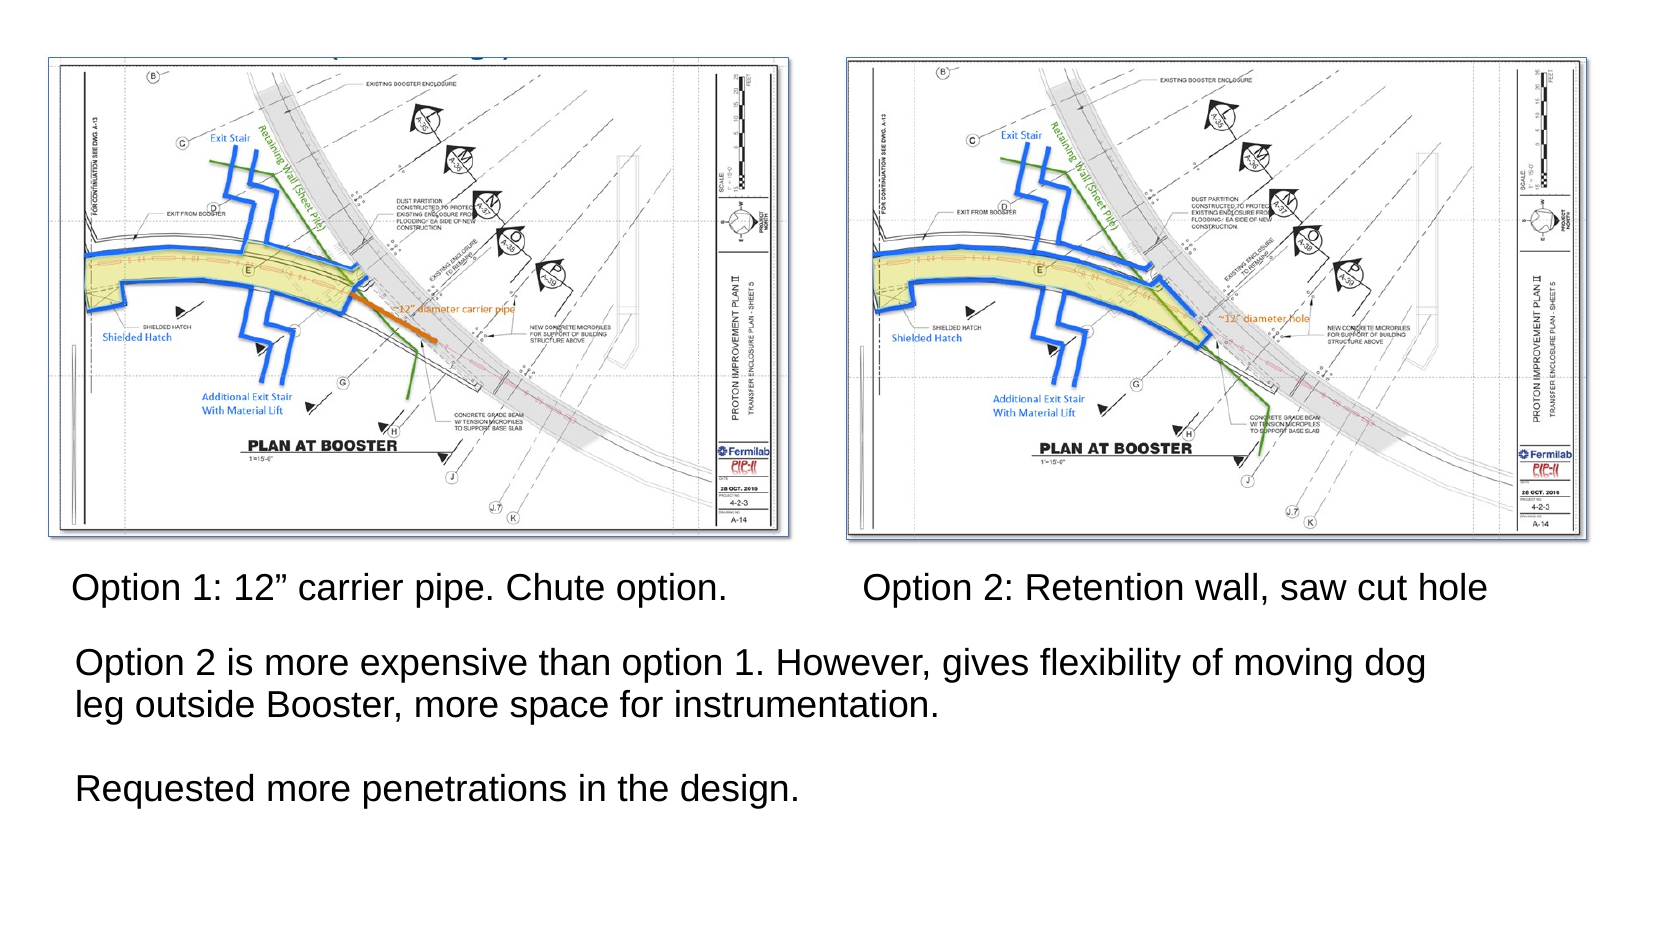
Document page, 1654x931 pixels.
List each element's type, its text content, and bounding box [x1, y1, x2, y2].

text_box Option 2: Retention wall, saw cut hole [847, 558, 1587, 616]
text_box Option 1: 12” carrier pipe. Chute option. [56, 558, 796, 616]
text_box Option 2 is more expensive than option 1. However, gives flexibility of moving dog leg outside Booster, more space for instrumentation. Requested more penetrations in the design. [60, 633, 1478, 817]
picture [45, 54, 796, 544]
picture [843, 54, 1594, 547]
